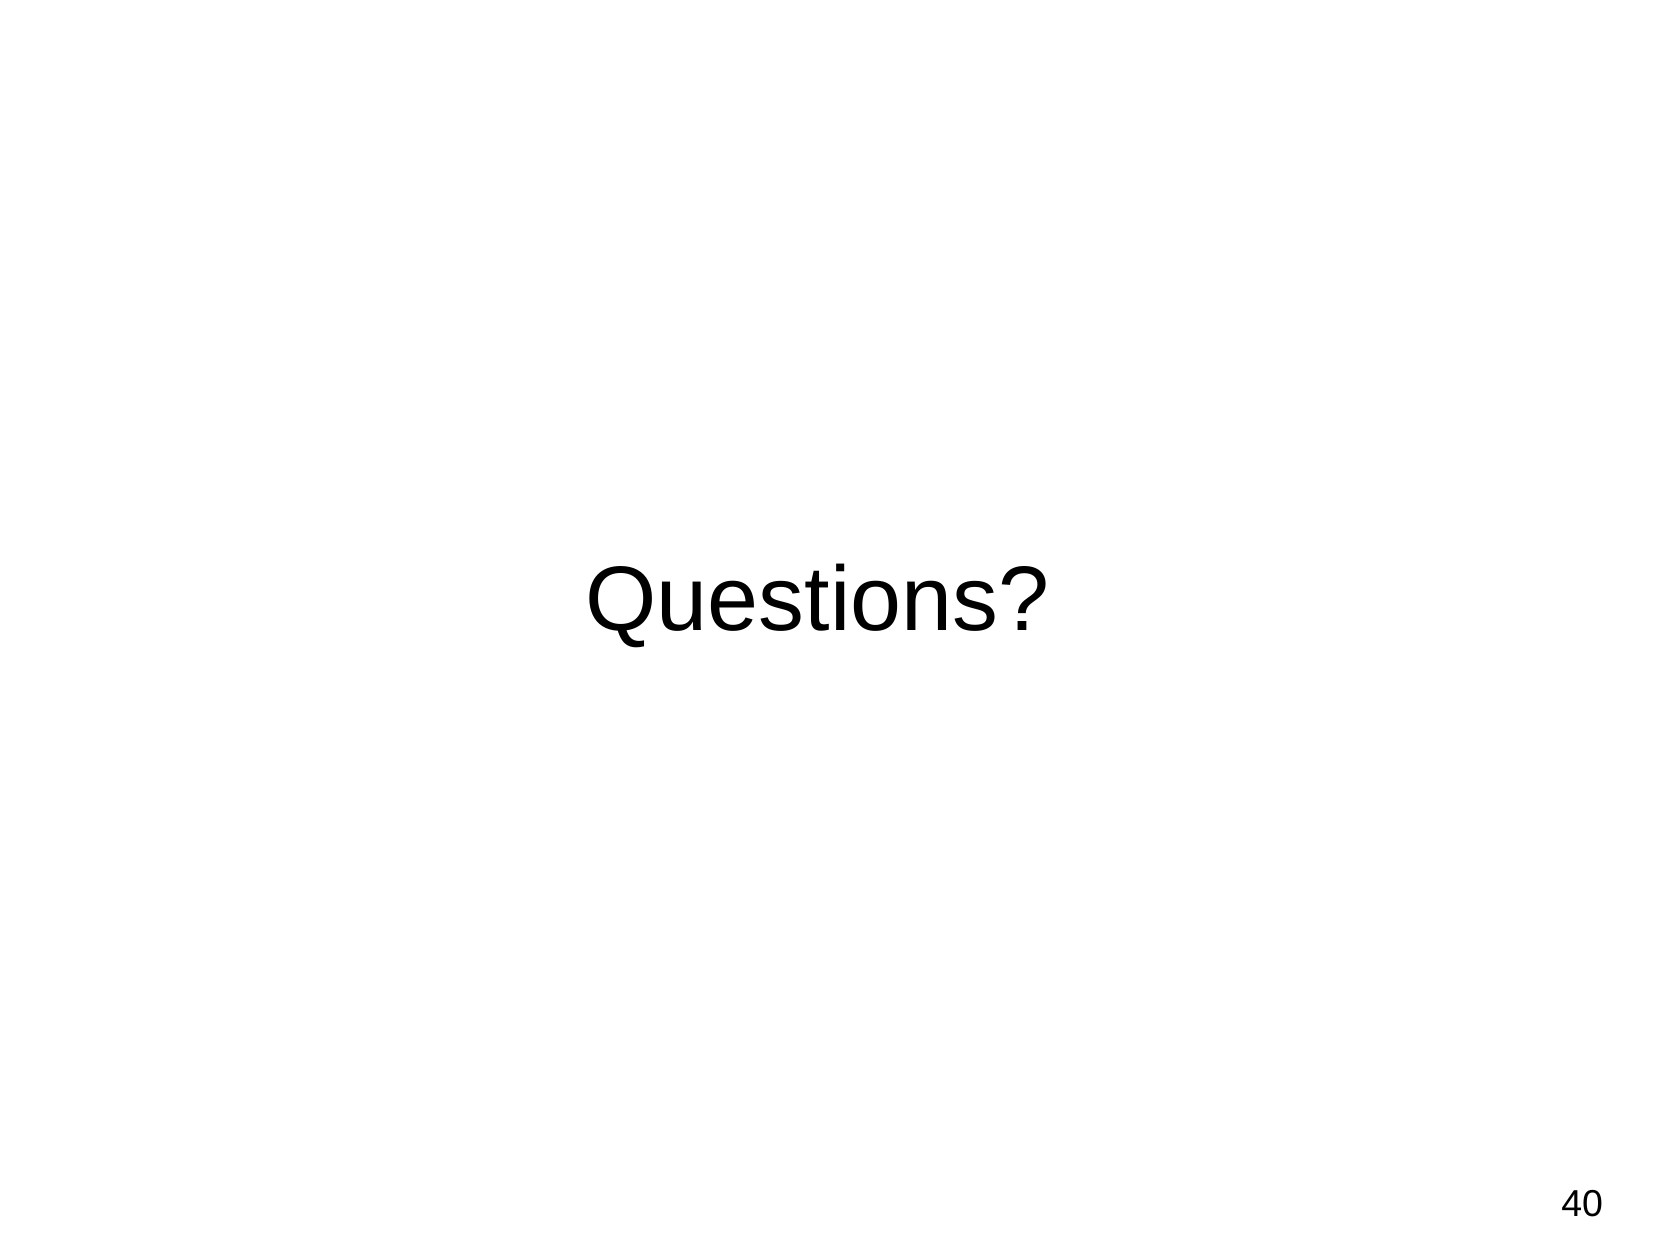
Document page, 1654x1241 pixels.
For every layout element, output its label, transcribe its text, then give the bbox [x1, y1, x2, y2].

text_box 40 [1546, 1174, 1618, 1232]
title Questions? [73, 502, 1562, 695]
